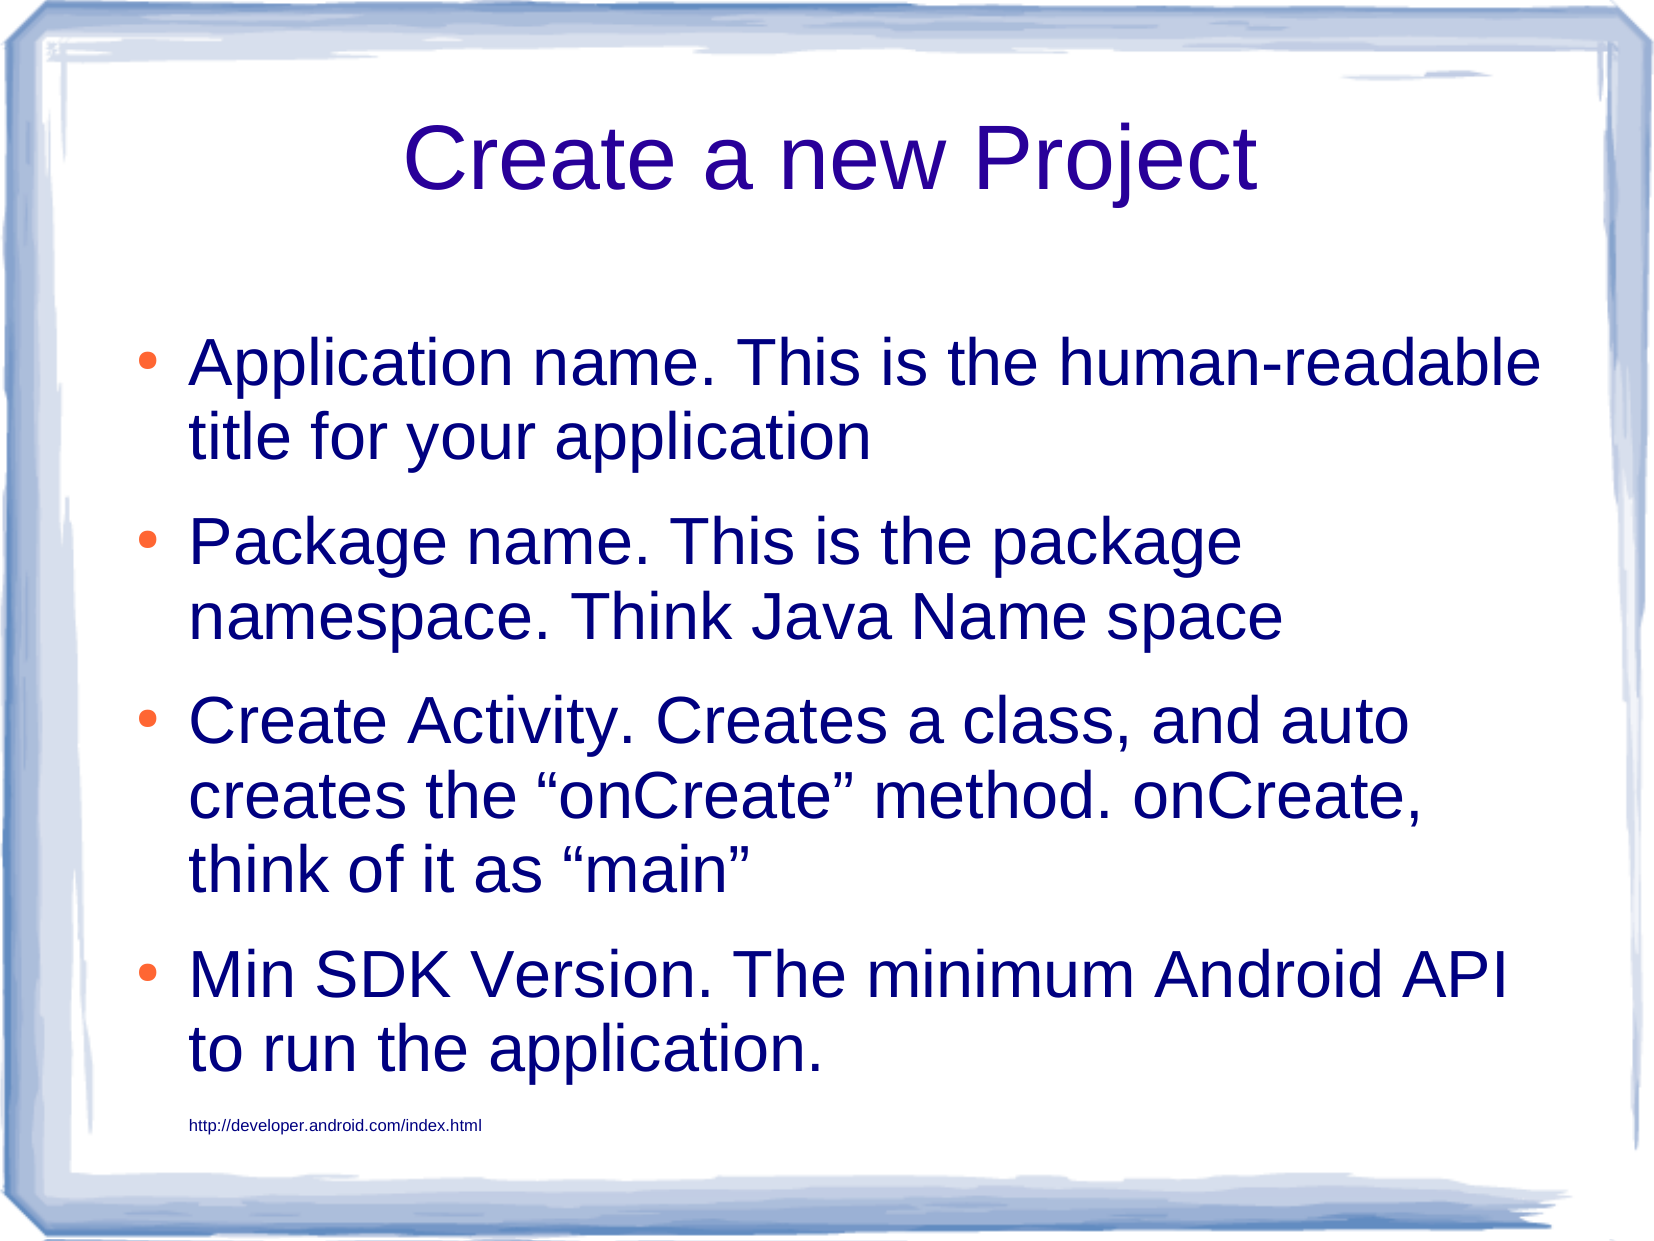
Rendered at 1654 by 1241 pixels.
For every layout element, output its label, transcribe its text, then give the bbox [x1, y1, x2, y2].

title Create a new Project [86, 62, 1575, 255]
list Application name. This is the human-readable title for your application Package name. This is the package namespace. Think Java Name space Create Activity. Creates a class, and auto creates the “onCreate” method. onCreate, think of it as “main” Min SDK Version. The minimum Android API to run the application. http://developer.android.com/index.html [118, 324, 1571, 1239]
picture [0, 0, 1654, 1241]
